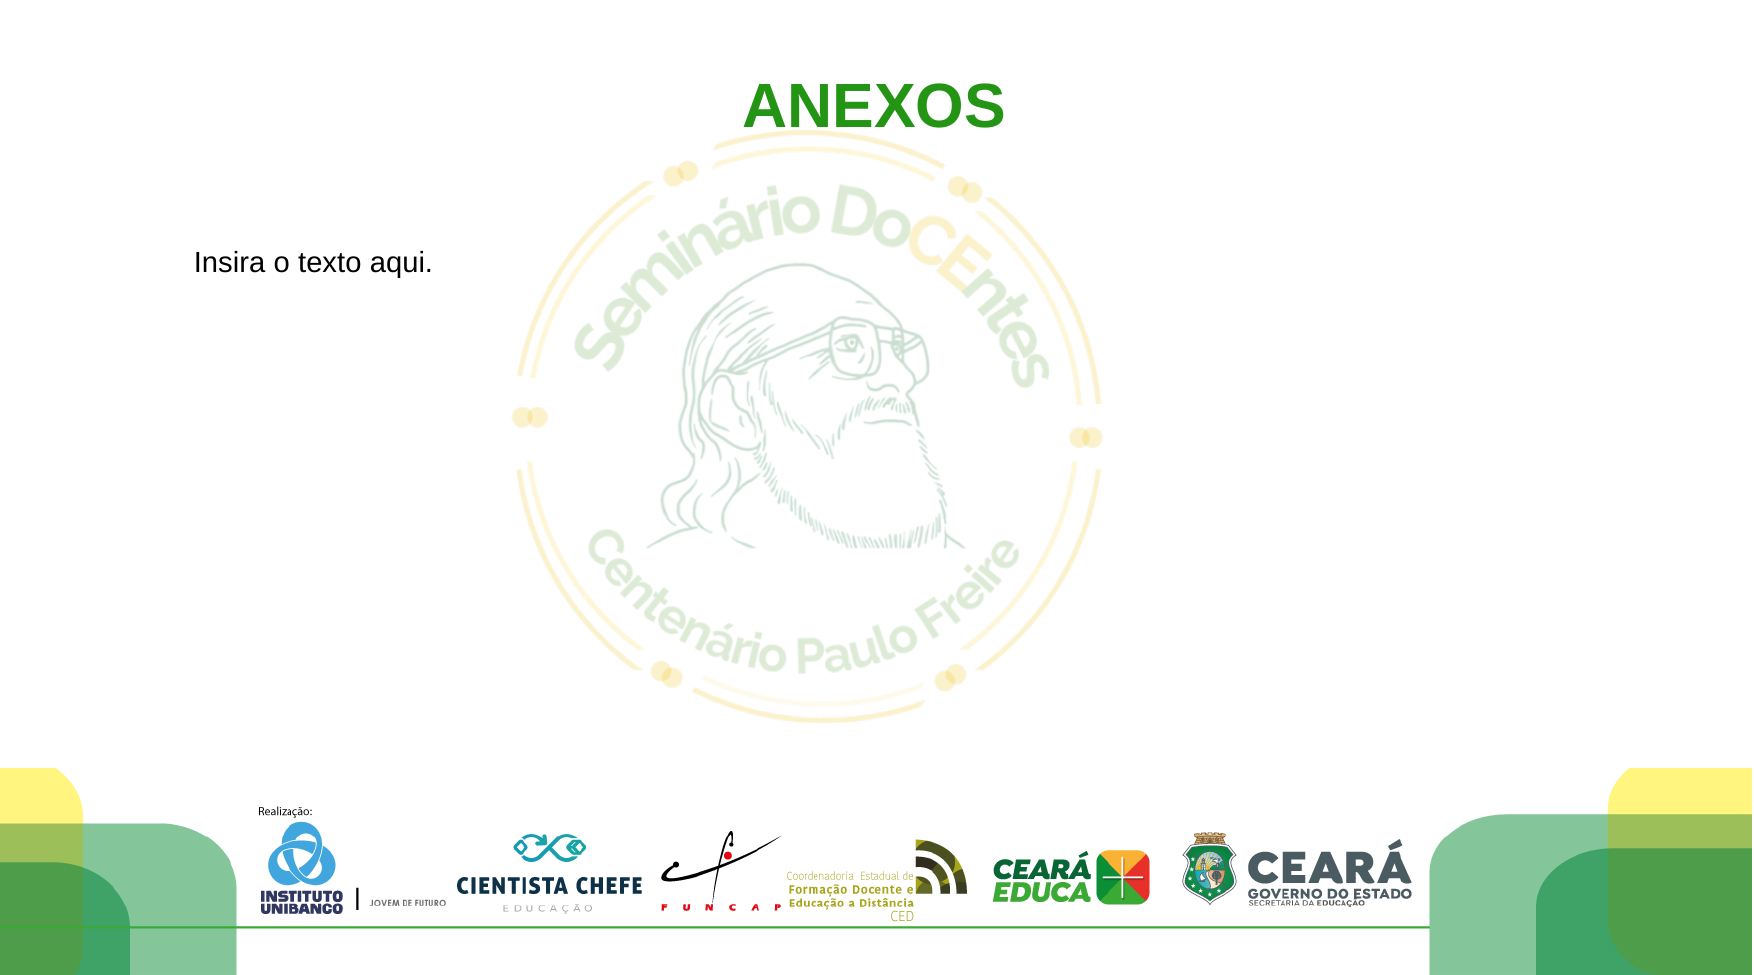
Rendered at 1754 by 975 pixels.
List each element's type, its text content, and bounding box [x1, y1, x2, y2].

picture [0, 0, 1752, 975]
text_box ANEXOS [378, 57, 1371, 148]
text_box Insira o texto aqui. [178, 228, 1023, 294]
